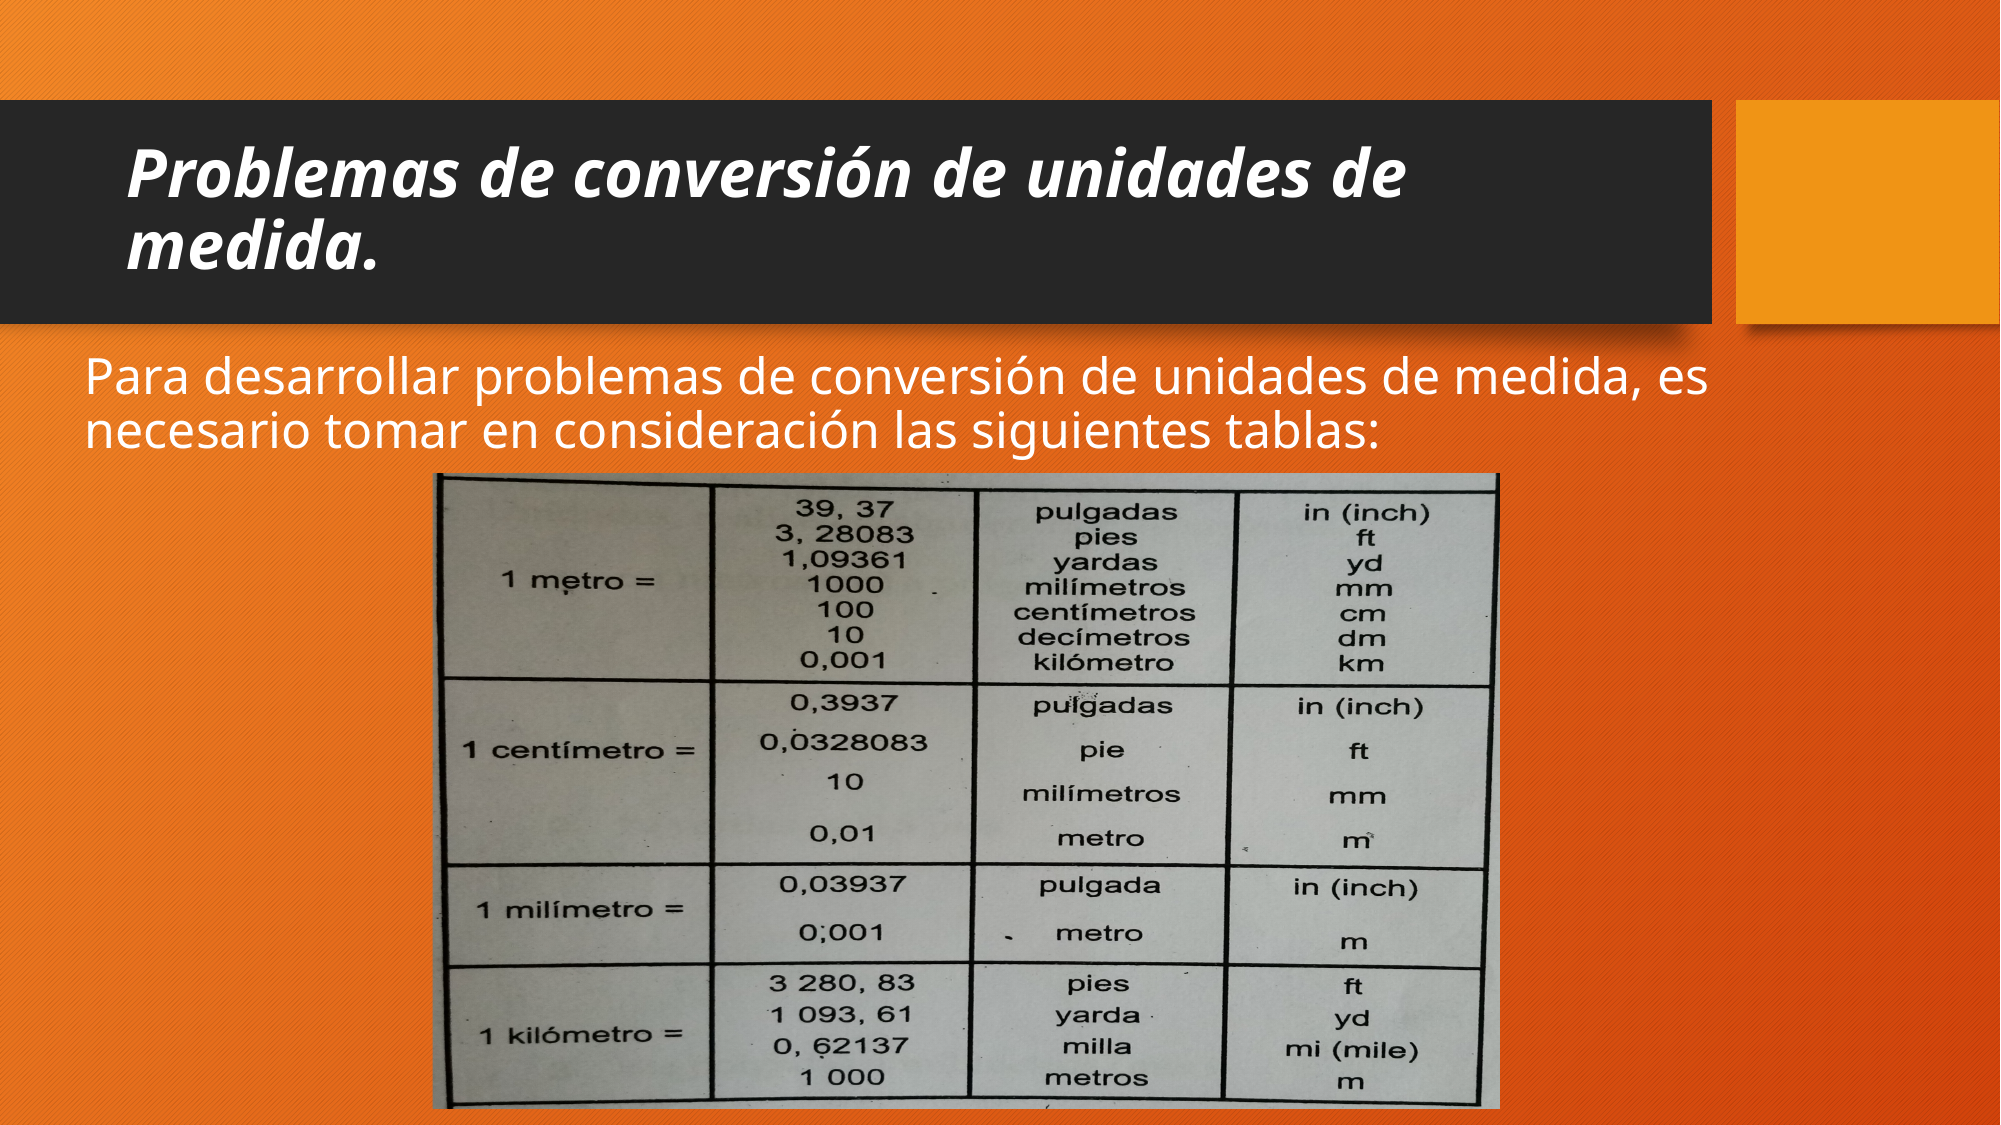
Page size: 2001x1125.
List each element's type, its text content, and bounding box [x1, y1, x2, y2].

list Para desarrollar problemas de conversión de unidades de medida, es necesario tomar en consideración las siguientes tablas: [69, 343, 1924, 1090]
picture [432, 473, 1501, 1109]
title Problemas de conversión de unidades de medida. [111, 123, 1689, 301]
